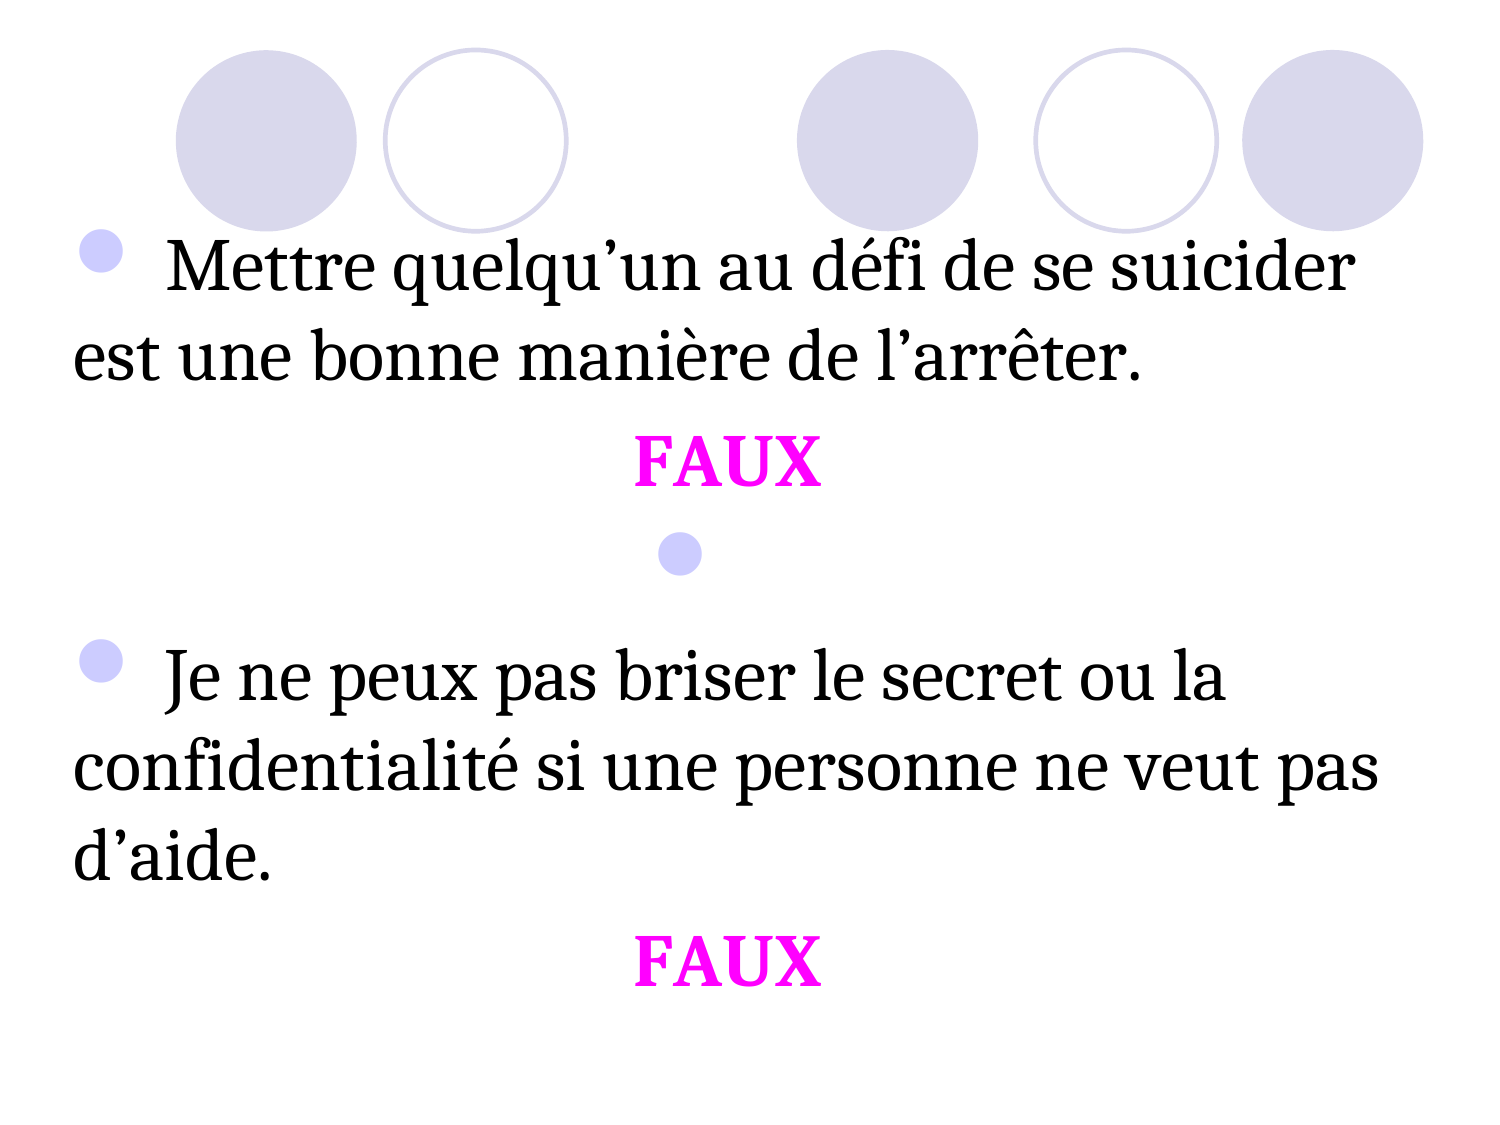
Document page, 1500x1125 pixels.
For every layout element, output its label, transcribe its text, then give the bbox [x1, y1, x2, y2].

list Mettre quelqu’un au défi de se suicider est une bonne manière de l’arrêter. FAUX Je ne peux pas briser le secret ou la confidentialité si une personne ne veut pas d’aide. FAUX [59, 101, 1465, 1075]
